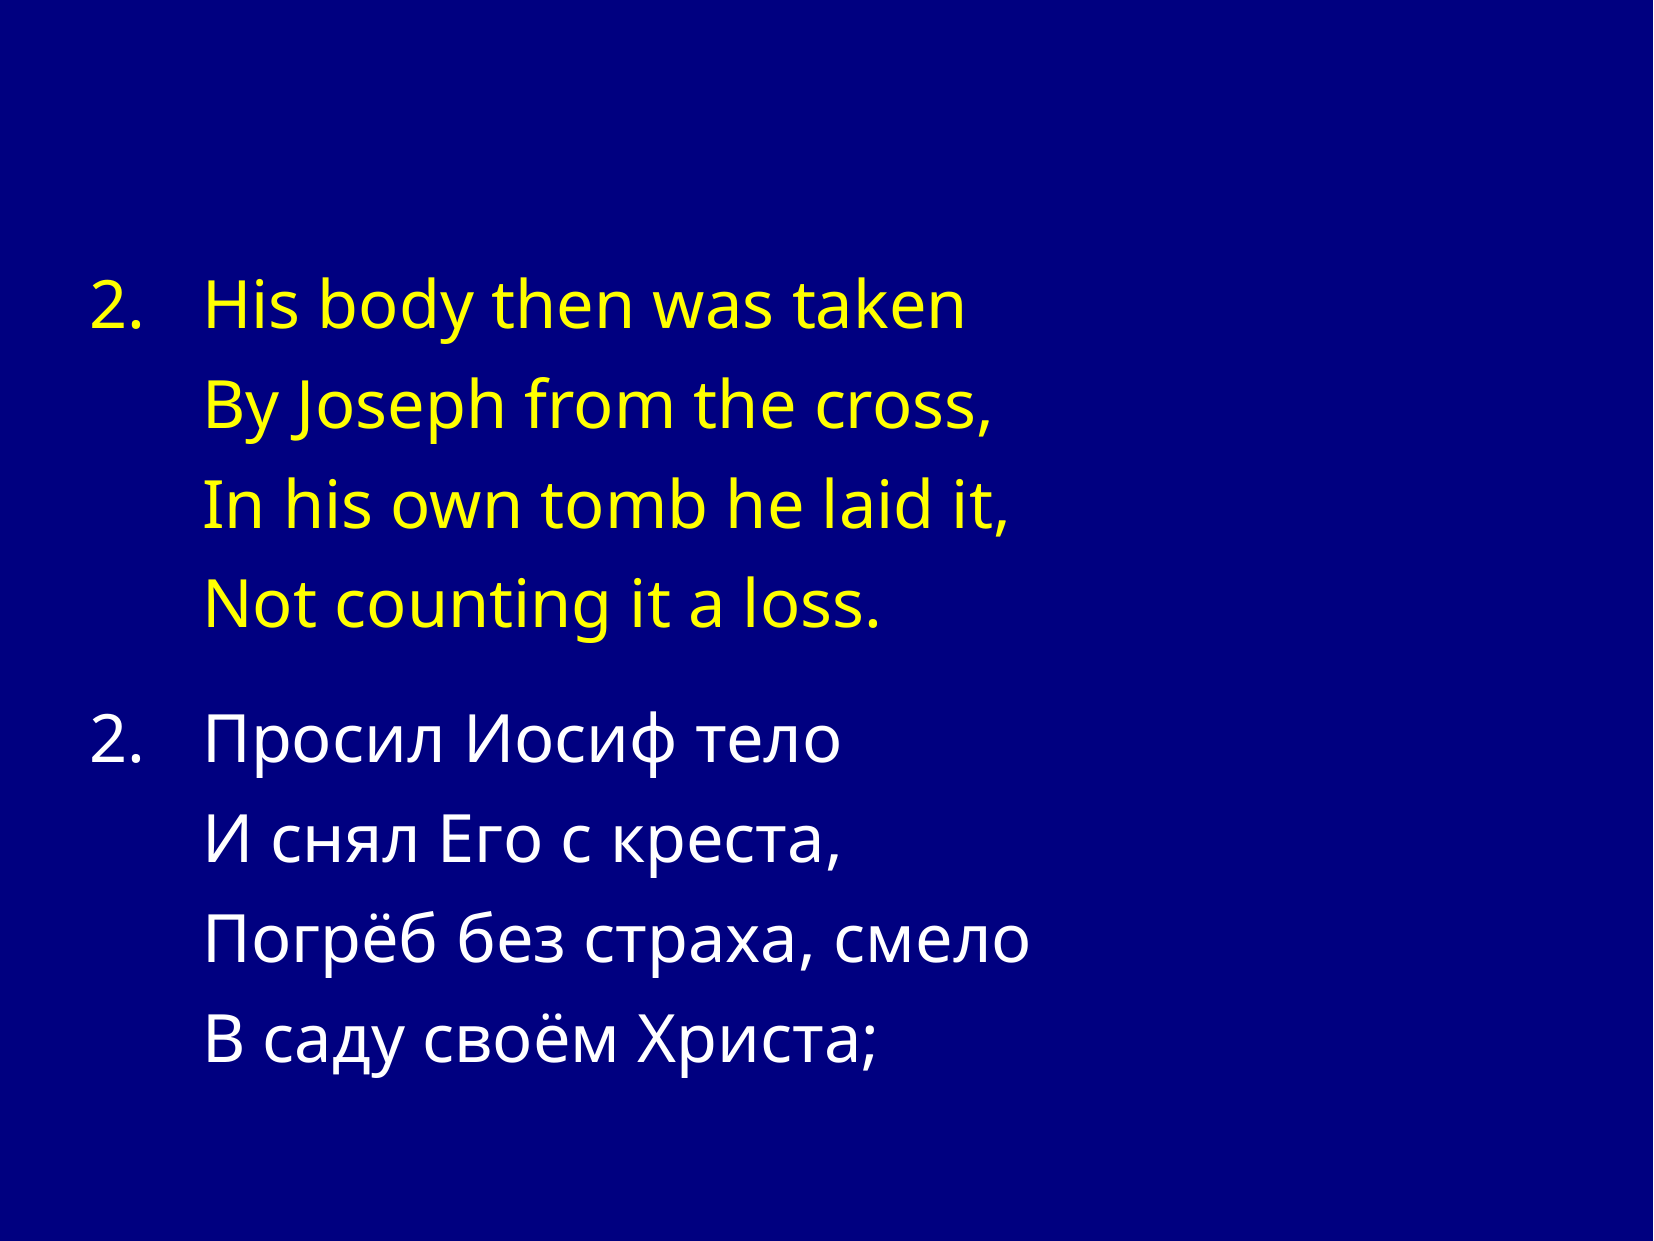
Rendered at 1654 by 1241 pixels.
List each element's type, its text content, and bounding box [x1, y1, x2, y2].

text_box 2. His body then was taken By Joseph from the cross, In his own tomb he laid it, Not counting it a loss. [75, 150, 1576, 638]
text_box 2. Просил Иосиф тело И снял Его с креста, Погрёб без страха, смело В саду своём Христа; [75, 675, 1576, 1163]
